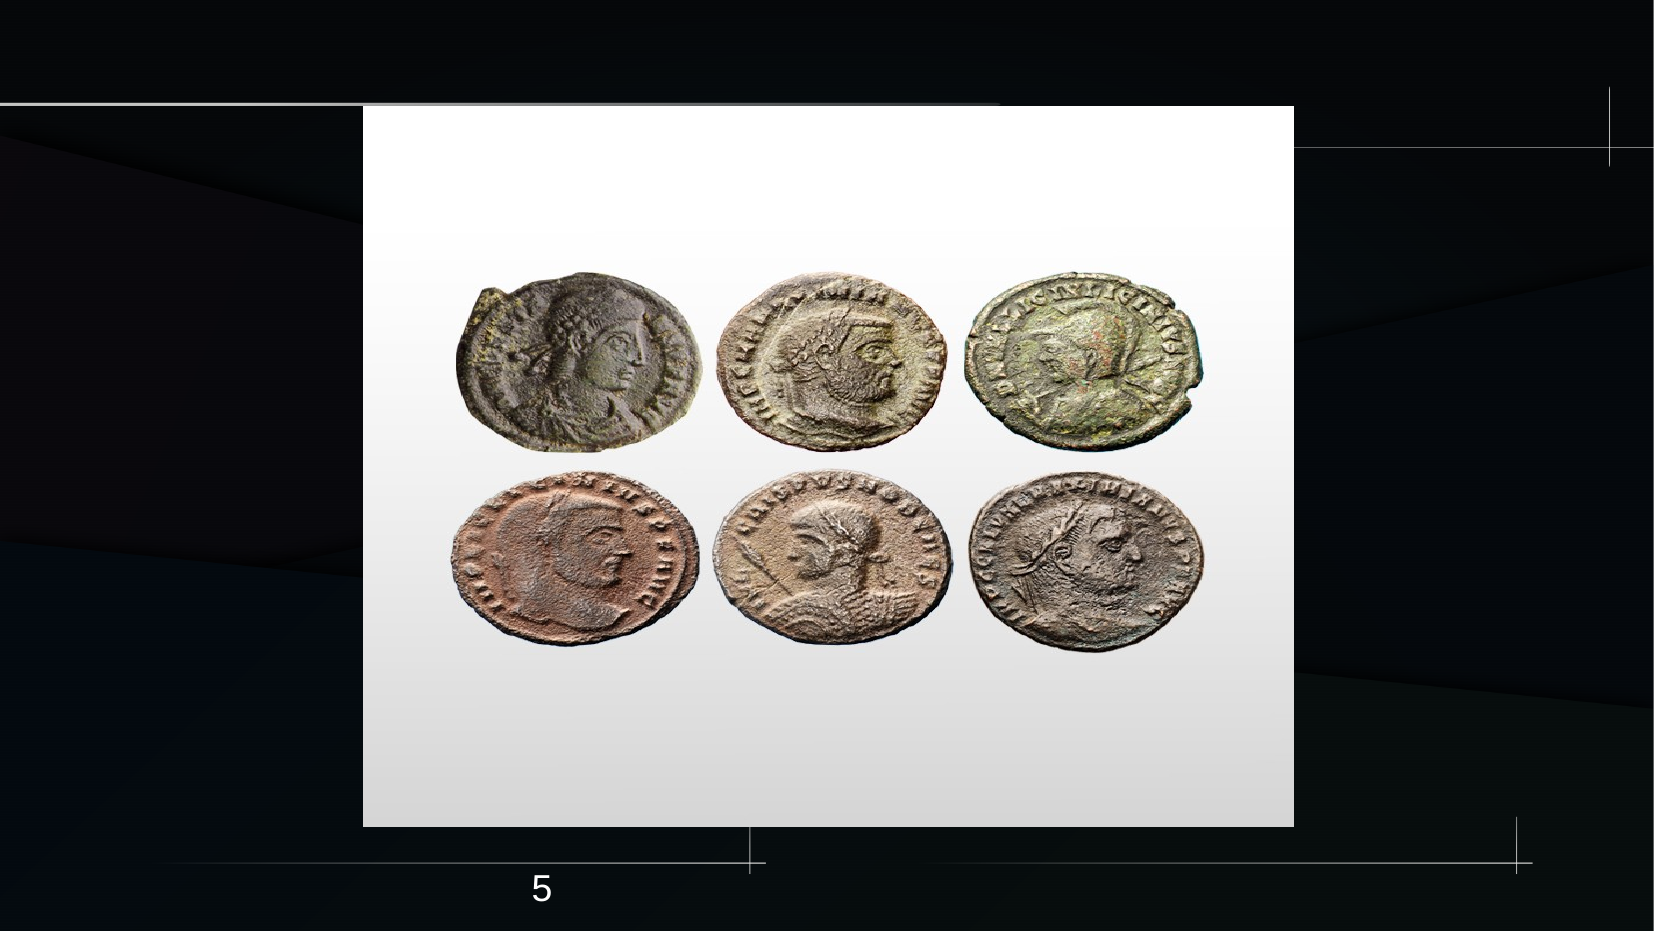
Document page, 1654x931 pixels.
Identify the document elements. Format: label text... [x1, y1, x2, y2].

picture [0, 0, 1654, 931]
text_box <numero> [516, 860, 1146, 931]
